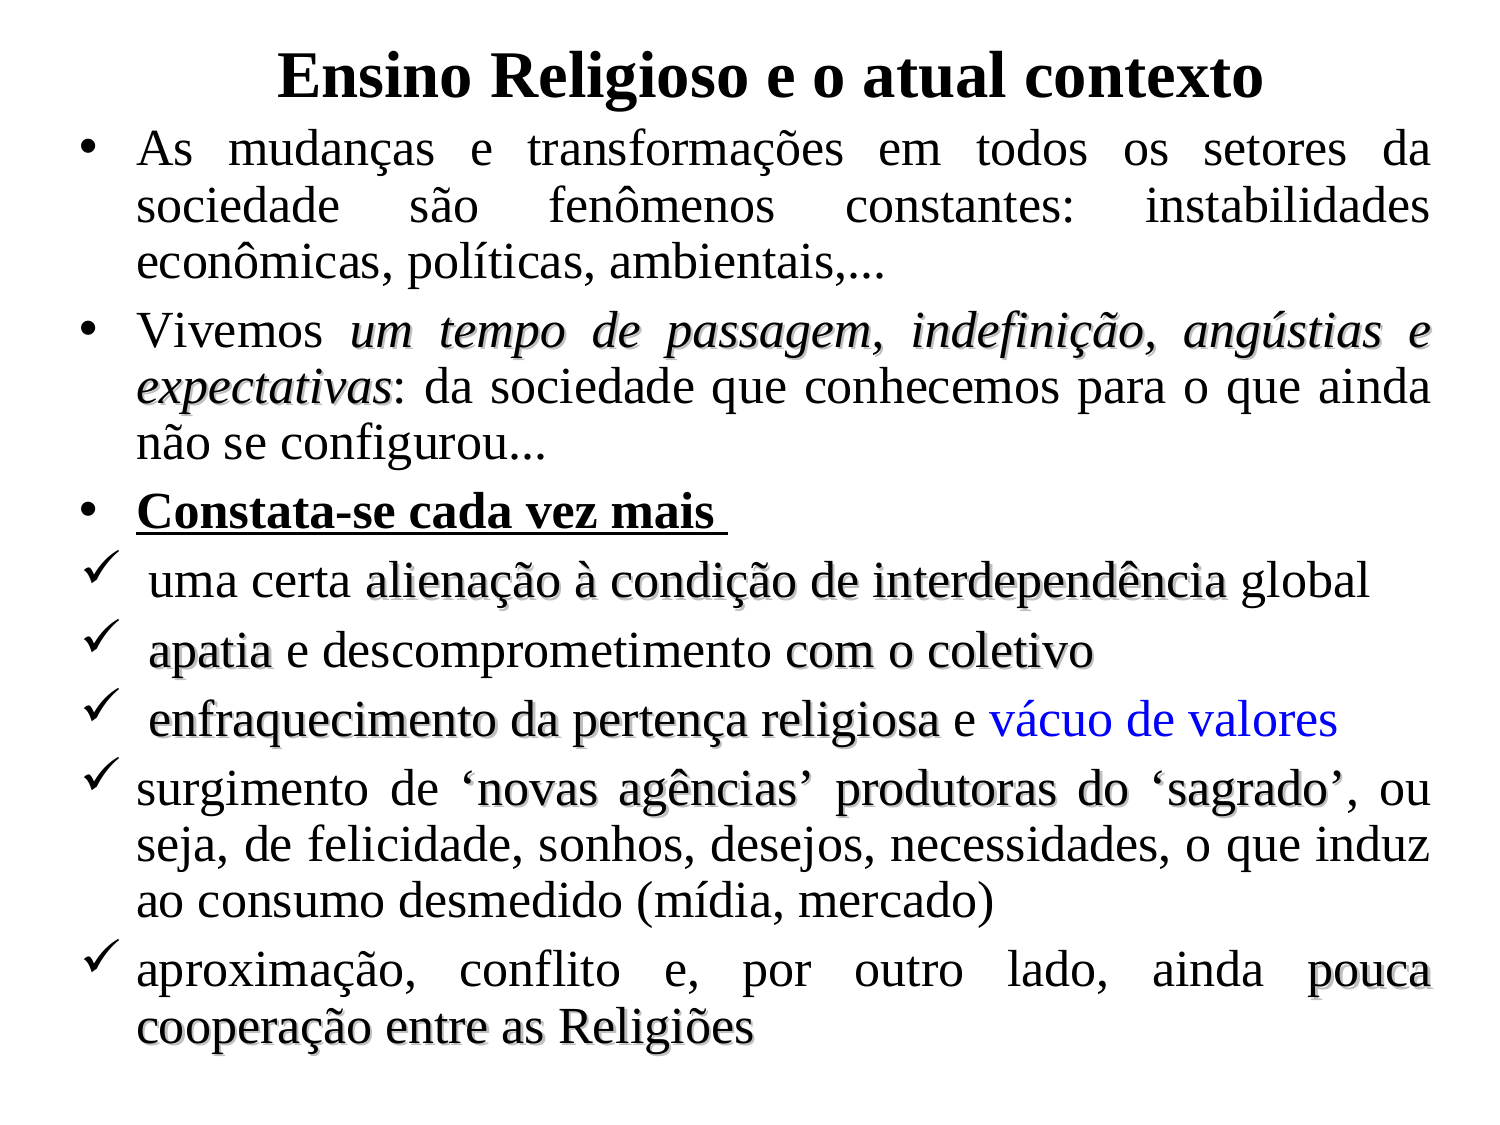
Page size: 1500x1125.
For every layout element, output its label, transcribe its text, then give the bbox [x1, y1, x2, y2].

title Ensino Religioso e o atual contexto [112, 23, 1432, 113]
list As mudanças e transformações em todos os setores da sociedade são fenômenos constantes: instabilidades econômicas, políticas, ambientais,... Vivemos um tempo de passagem, indefinição, angústias e expectativas: da sociedade que conhecemos para o que ainda não se configurou... Constata-se cada vez mais uma certa alienação à condição de interdependência global apatia e descomprometimento com o coletivo enfraquecimento da pertença religiosa e vácuo de valores surgimento de ‘novas agências’ produtoras do ‘sagrado’, ou seja, de felicidade, sonhos, desejos, necessidades, o que induz ao consumo desmedido (mídia, mercado) aproximação, conflito e, por outro lado, ainda pouca cooperação entre as Religiões [64, 113, 1447, 1071]
